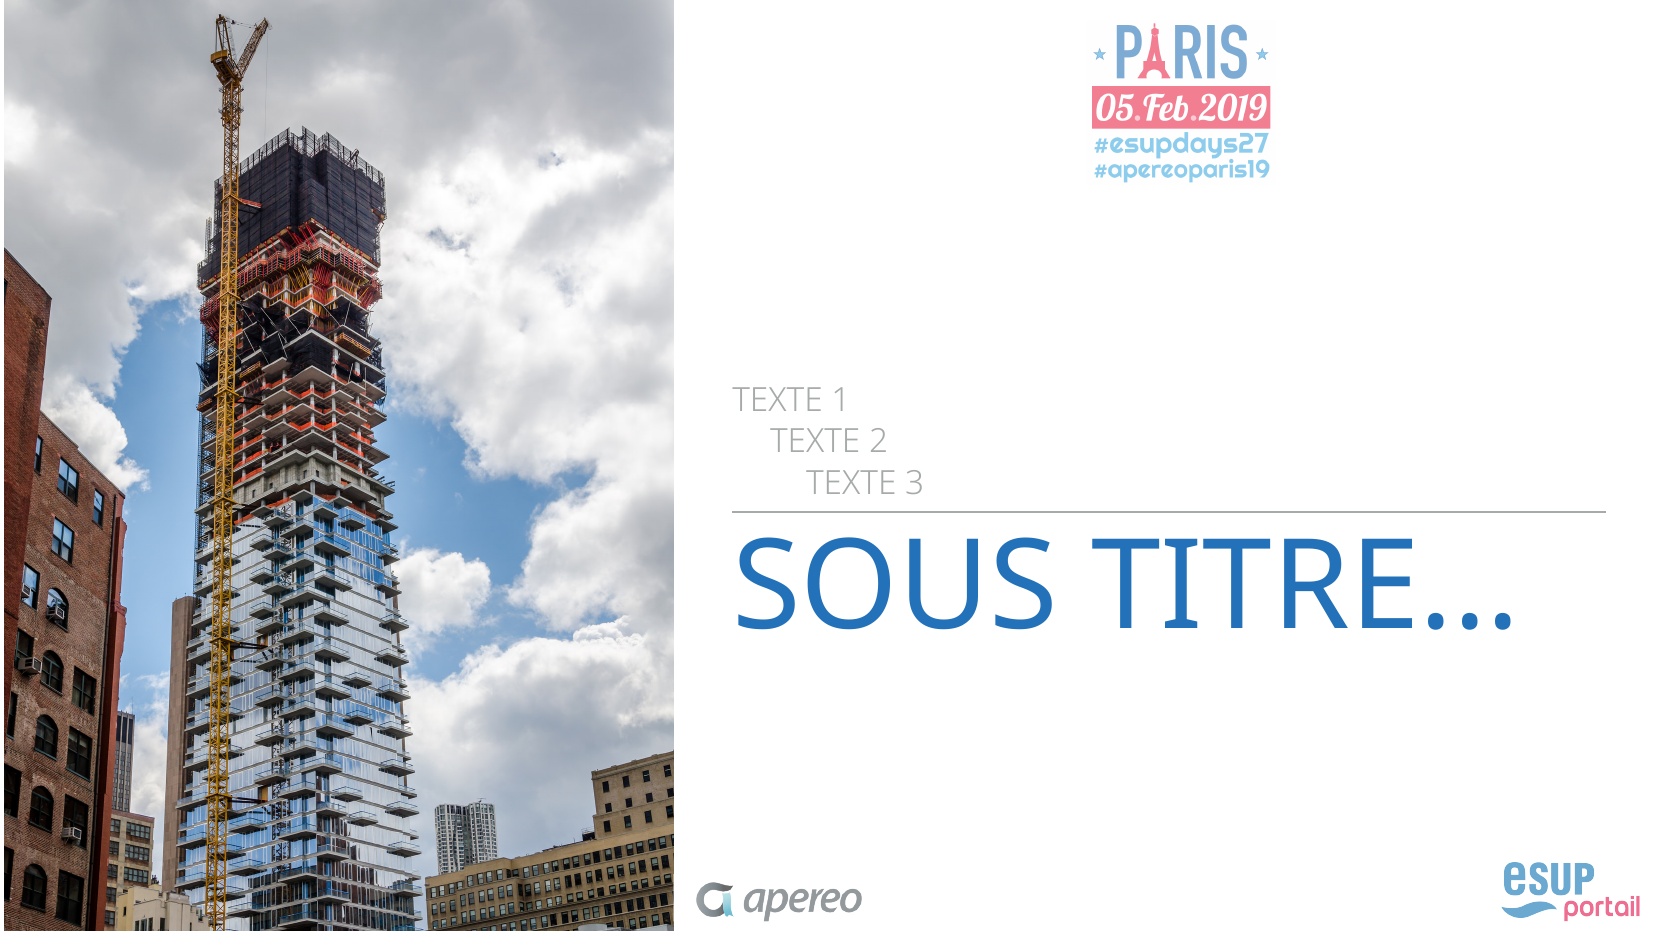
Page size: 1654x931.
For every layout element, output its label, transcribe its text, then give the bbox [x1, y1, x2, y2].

text_box SOUS TITRE... [732, 494, 1619, 814]
text_box [673, 874, 875, 922]
text_box [1440, 820, 1642, 922]
picture [4, 0, 674, 931]
text_box <number> [0, 868, 4, 924]
text_box TEXTE 1 TEXTE 2 TEXTE 3 [732, 256, 1607, 505]
text_box [1062, 11, 1300, 187]
